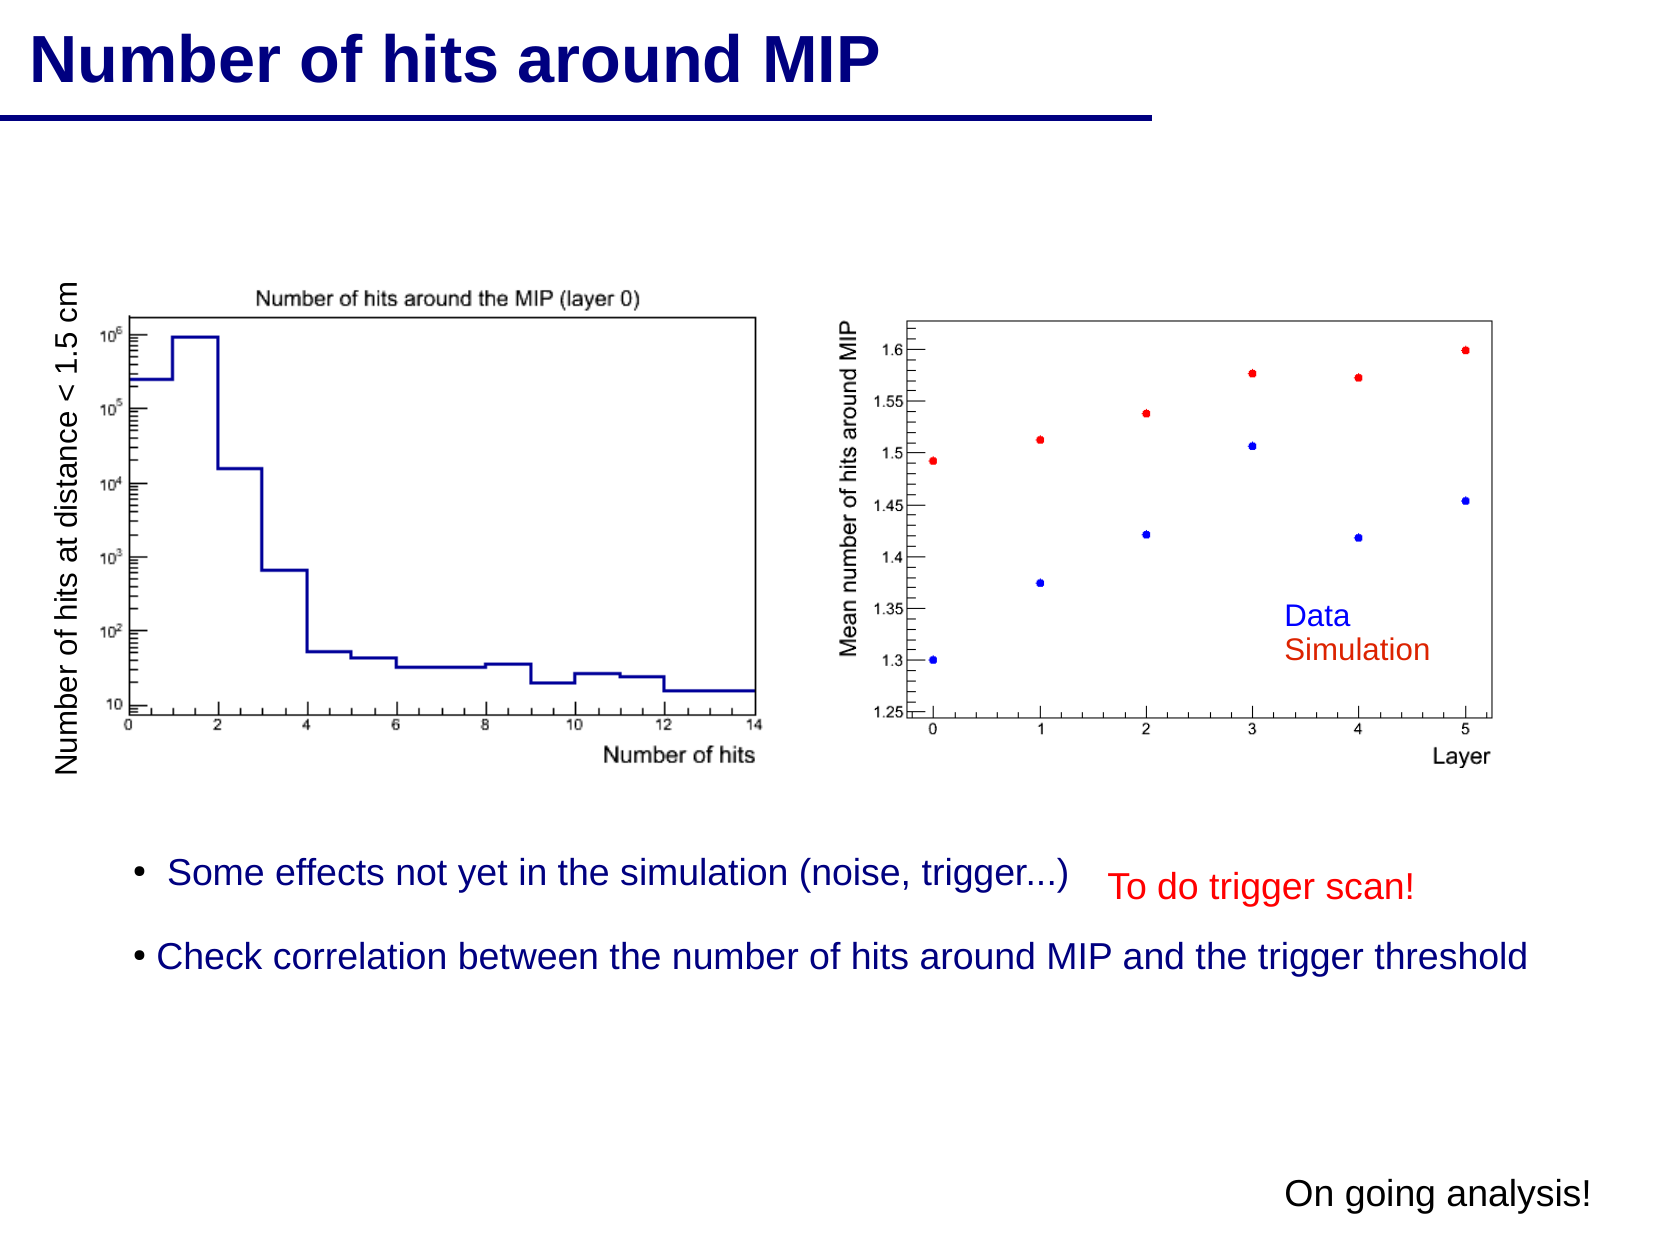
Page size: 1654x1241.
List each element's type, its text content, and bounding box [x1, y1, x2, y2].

text_box On going analysis! [1269, 1165, 1636, 1223]
text_box Some effects not yet in the simulation (noise, trigger...) Check correlation between the number of hits around MIP and the trigger threshold [118, 843, 1595, 1027]
text_box To do trigger scan! [1092, 858, 1447, 916]
text_box Data Simulation [1269, 590, 1447, 675]
picture [130, 271, 1565, 774]
text_box Number of hits at distance < 1.5 cm [41, 53, 130, 792]
title Number of hits around MIP [29, 0, 1625, 119]
